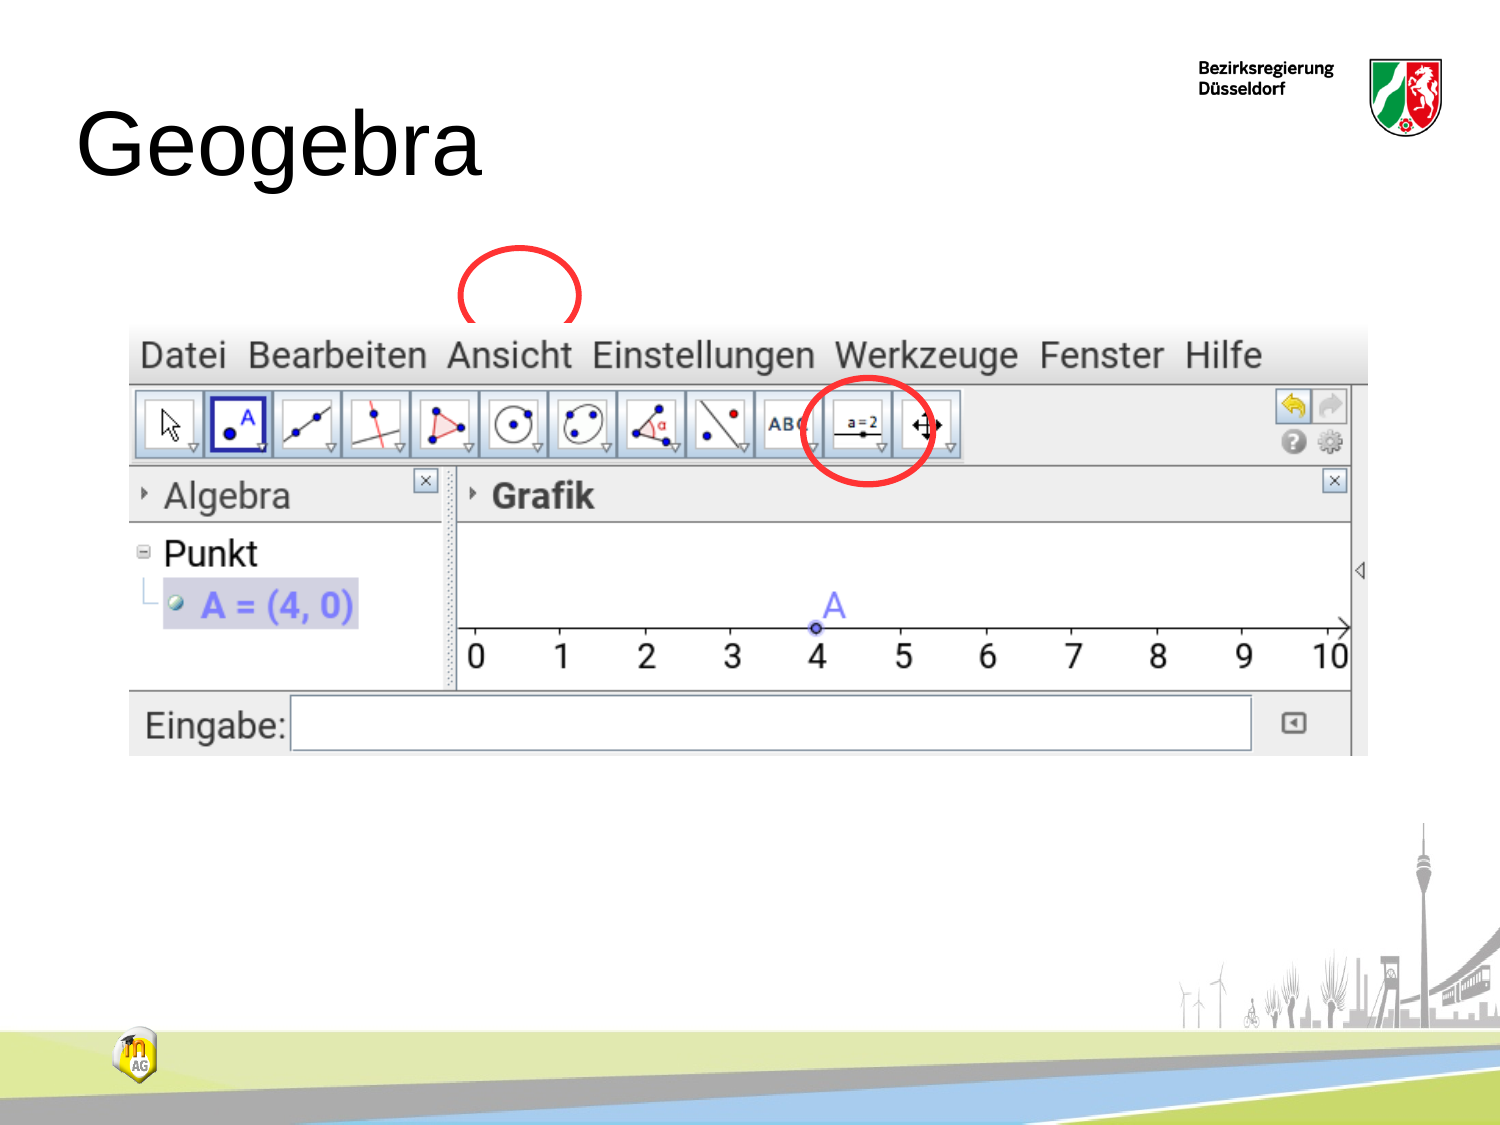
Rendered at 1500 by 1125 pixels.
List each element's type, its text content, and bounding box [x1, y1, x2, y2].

picture [0, 823, 1500, 1125]
picture [129, 323, 1368, 756]
title Geogebra [75, 44, 1425, 233]
picture [1425, 58, 1442, 137]
